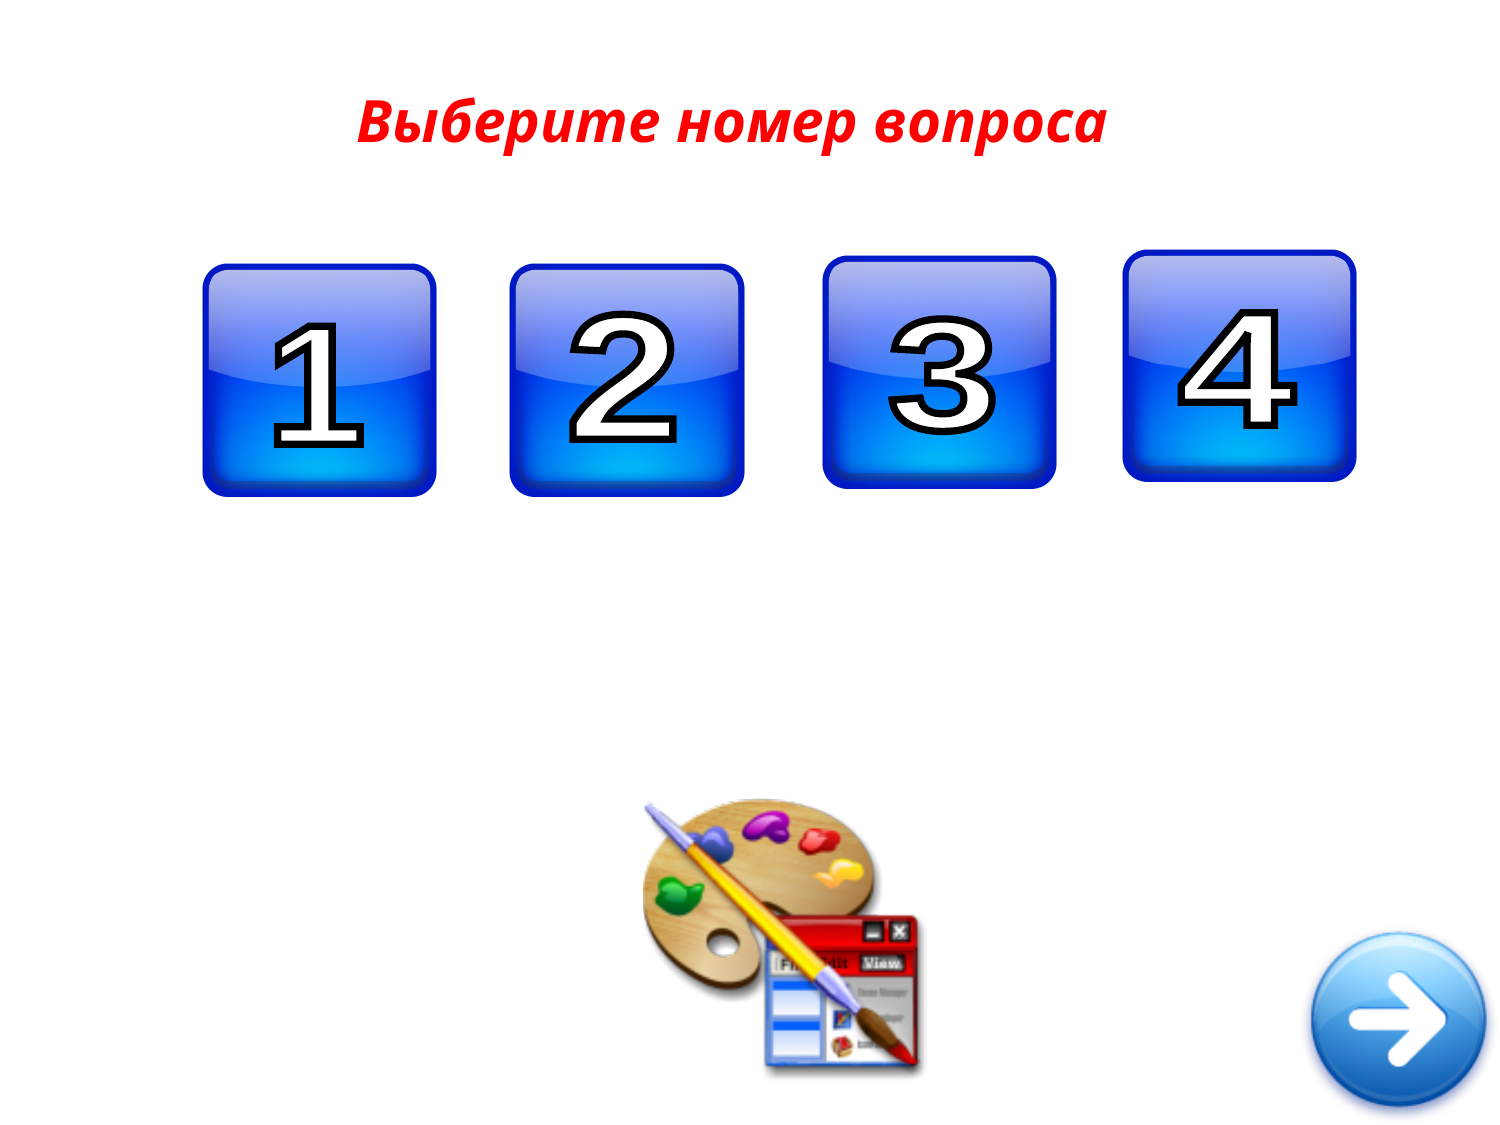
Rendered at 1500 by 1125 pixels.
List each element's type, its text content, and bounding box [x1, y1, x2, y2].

text_box 4 [1181, 312, 1294, 426]
text_box 1 [277, 326, 361, 445]
picture [1114, 241, 1363, 490]
picture [194, 255, 443, 504]
text_box 2 [572, 314, 673, 440]
picture [1299, 924, 1500, 1125]
picture [643, 798, 927, 1082]
text_box Выберите номер вопроса [194, 90, 1270, 162]
text_box 3 [892, 318, 993, 432]
picture [501, 255, 751, 504]
picture [814, 247, 1063, 496]
